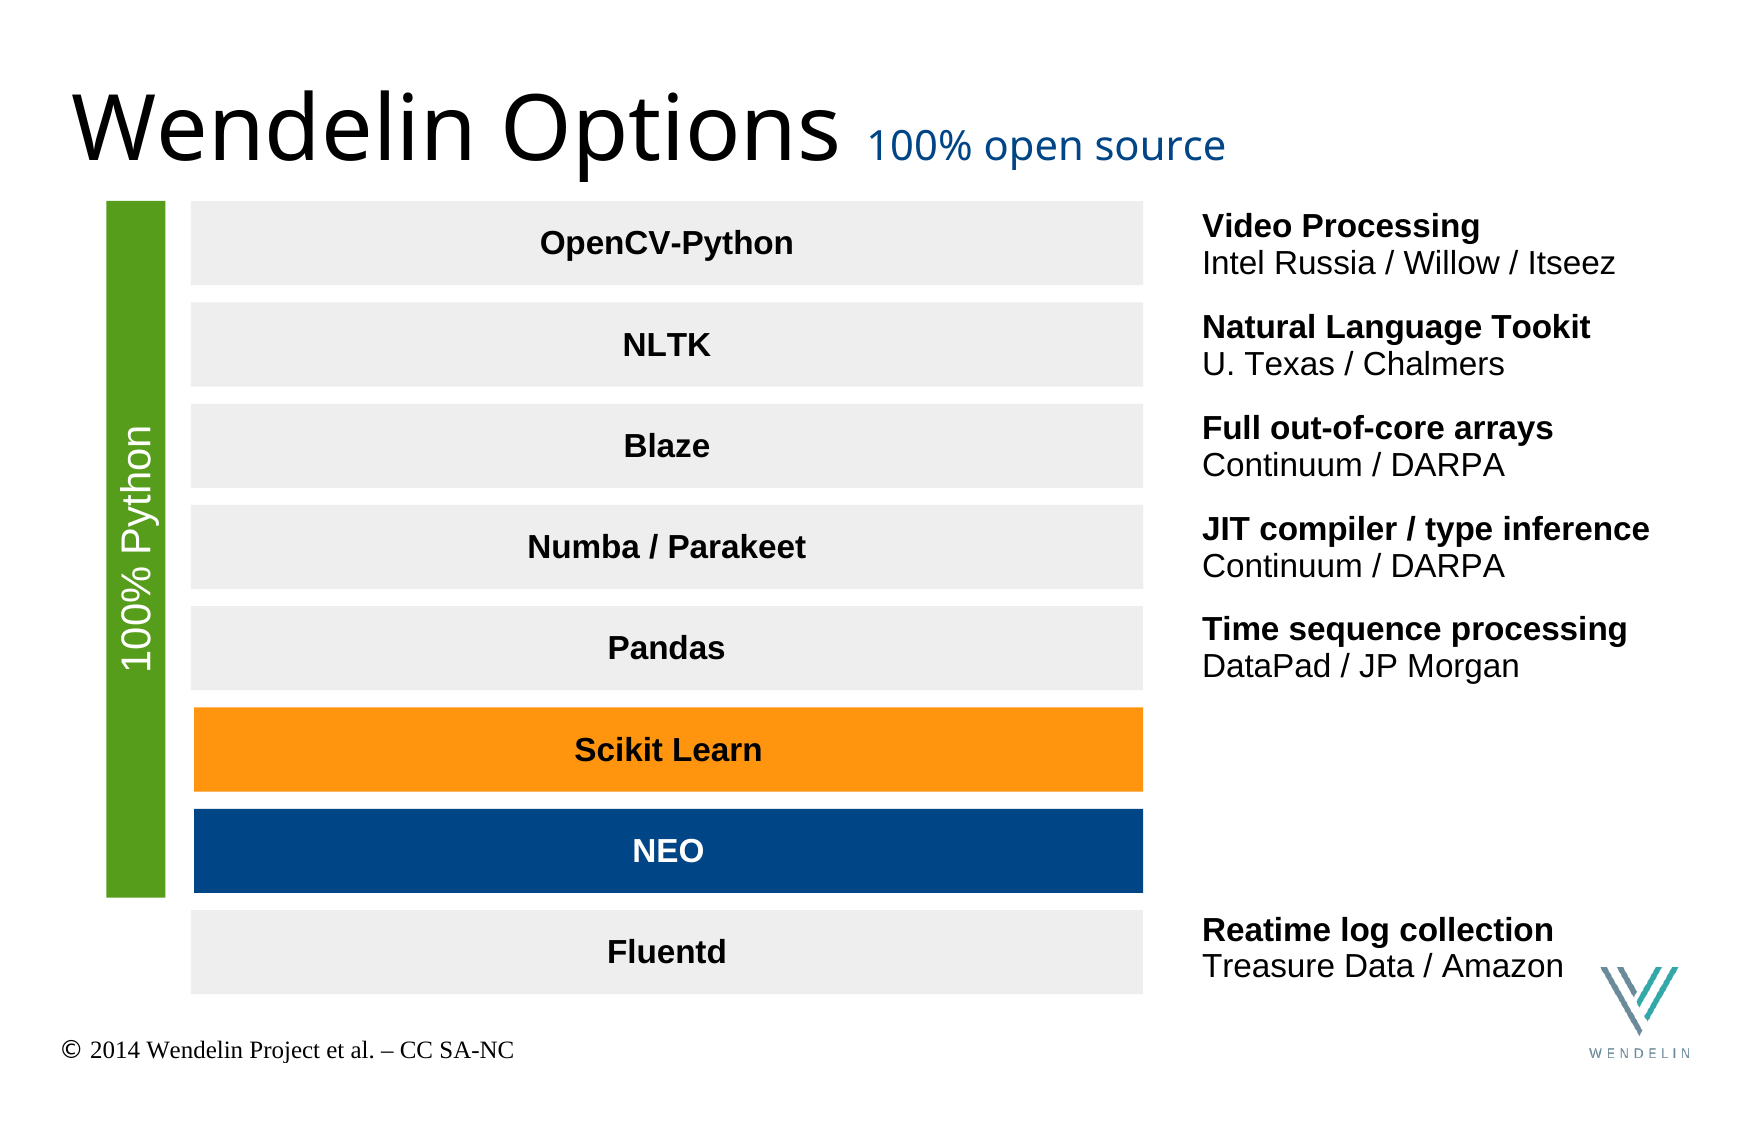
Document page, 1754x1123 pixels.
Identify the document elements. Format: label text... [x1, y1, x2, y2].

title Wendelin Options 100% open source [71, 63, 1707, 187]
text_box Time sequence processing DataPad / JP Morgan [1202, 610, 1722, 686]
text_box Reatime log collection Treasure Data / Amazon [1202, 910, 1722, 986]
text_box JIT compiler / type inference Continuum / DARPA [1202, 509, 1722, 585]
text_box NLTK [190, 302, 1144, 387]
text_box Natural Language Tookit U. Texas / Chalmers [1202, 307, 1722, 383]
text_box 100% Python [106, 200, 166, 898]
picture [1589, 986, 1689, 1058]
text_box OpenCV-Python [190, 201, 1144, 286]
text_box Pandas [190, 606, 1143, 691]
text_box Numba / Parakeet [190, 504, 1144, 589]
text_box Fluentd [190, 910, 1143, 995]
text_box Video Processing Intel Russia / Willow / Itseez [1202, 207, 1722, 283]
text_box Scikit Learn [194, 707, 1144, 792]
text_box Full out-of-core arrays Continuum / DARPA [1202, 408, 1722, 484]
text_box Blaze [190, 403, 1144, 488]
text_box NEO [194, 808, 1144, 893]
